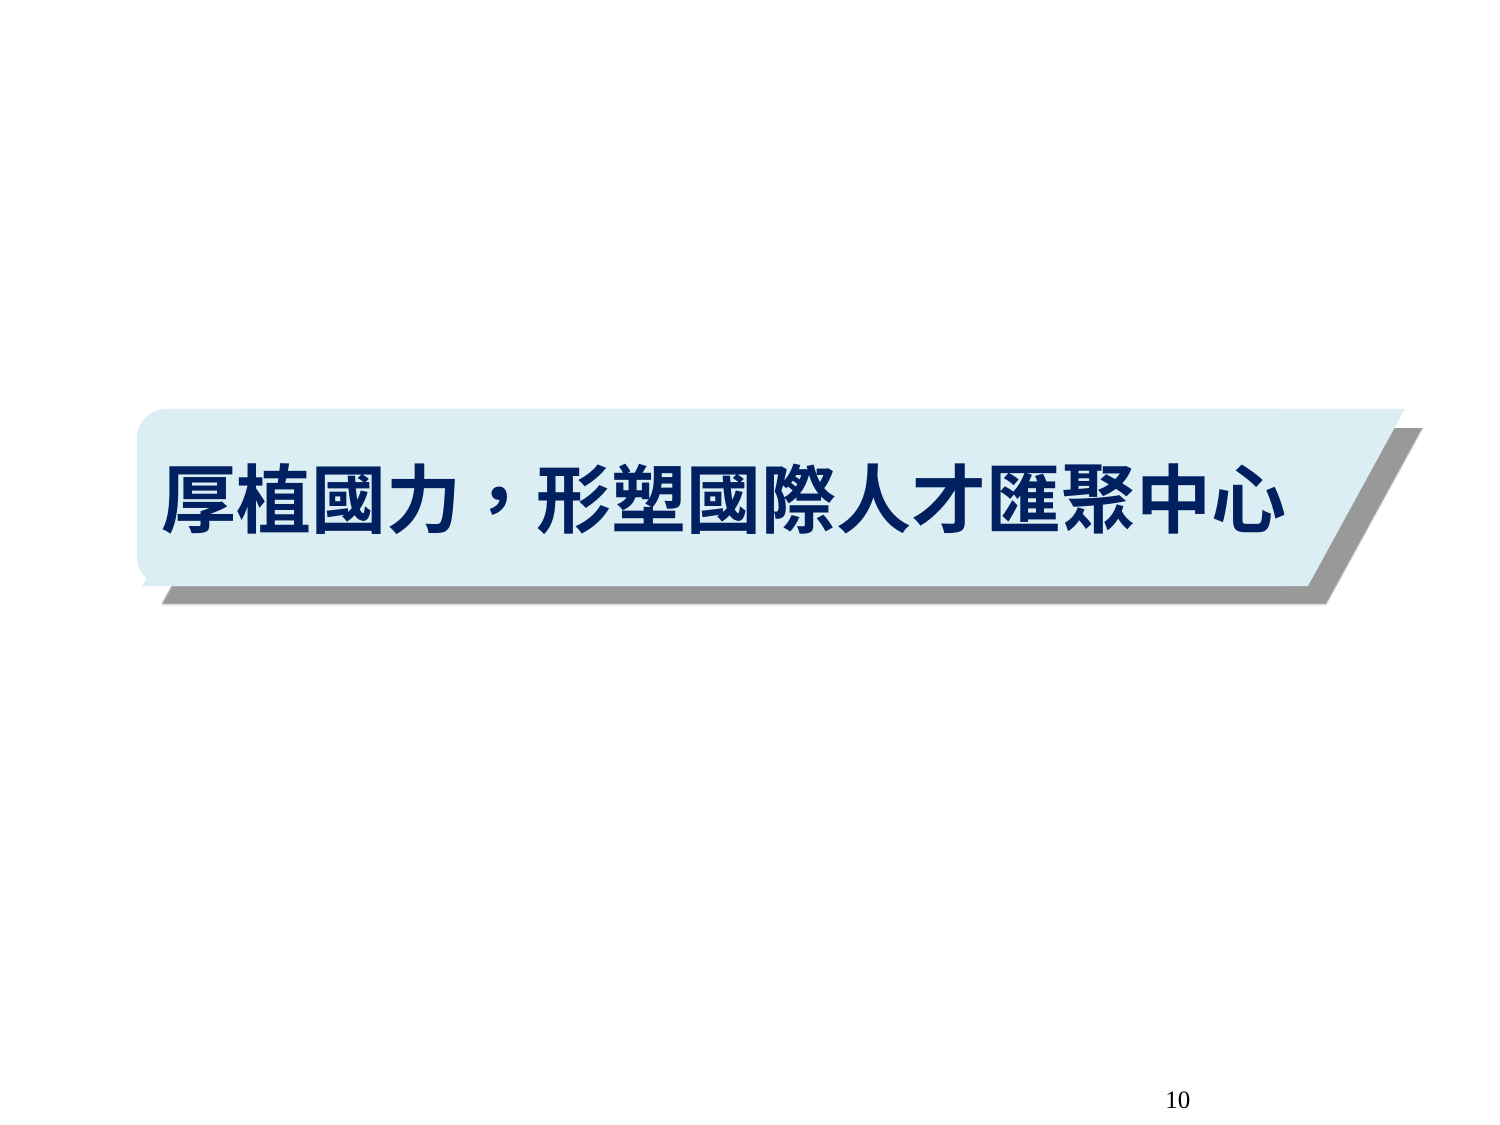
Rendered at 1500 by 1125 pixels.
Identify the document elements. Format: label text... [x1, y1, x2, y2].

text_box [1282, 408, 1405, 587]
text_box 厚植國力，形塑國際人才匯聚中心 [137, 408, 1311, 587]
text_box [142, 579, 163, 587]
